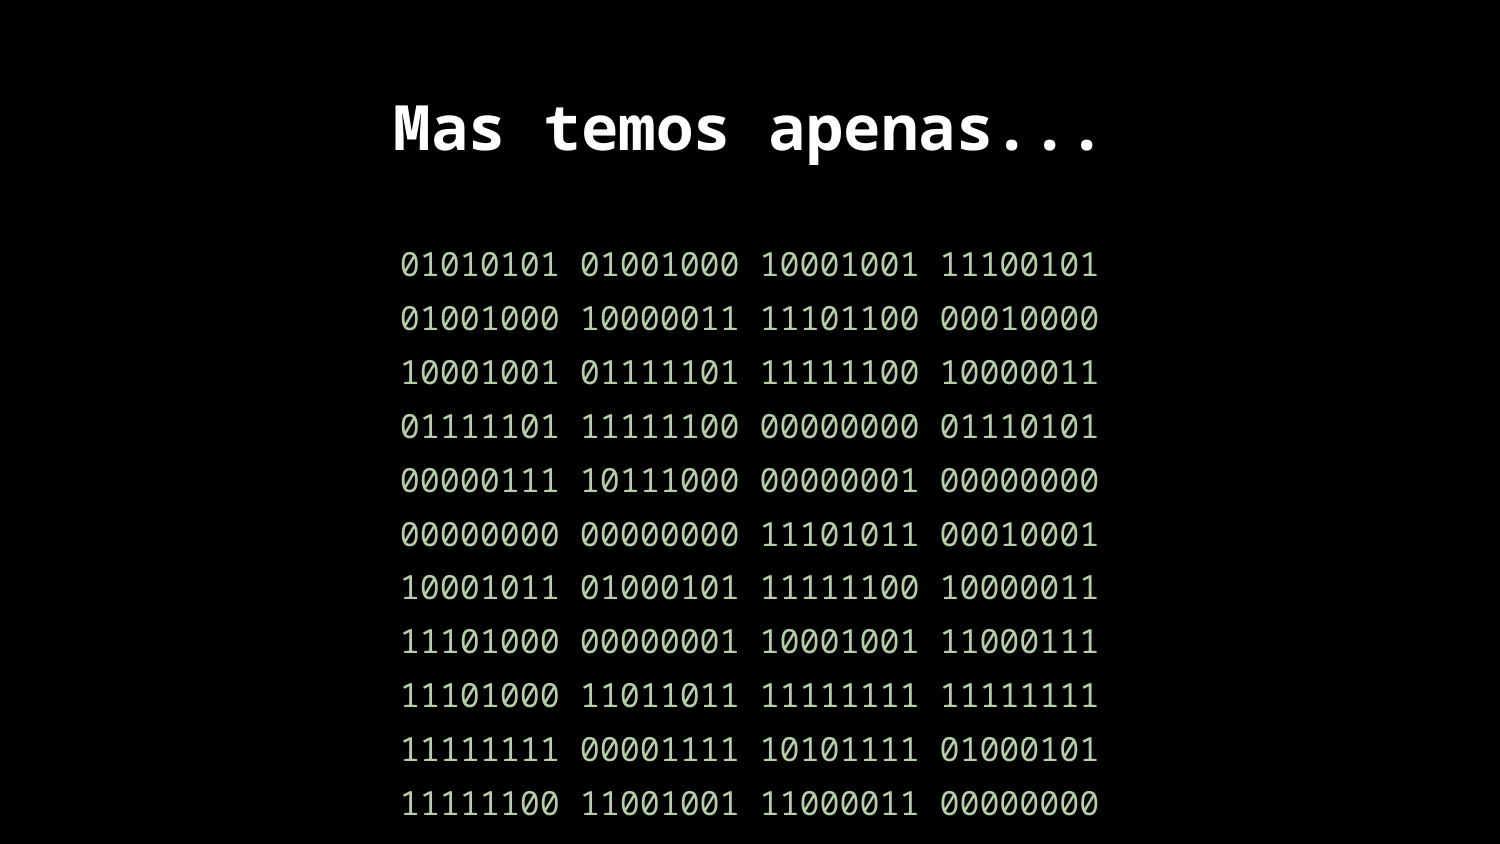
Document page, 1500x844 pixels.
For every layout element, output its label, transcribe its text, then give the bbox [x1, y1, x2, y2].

text_box 01010101 01001000 10001001 11100101 01001000 10000011 11101100 00010000 10001001 01111101 11111100 10000011 01111101 11111100 00000000 01110101 00000111 10111000 00000001 00000000 00000000 00000000 11101011 00010001 10001011 01000101 11111100 10000011 11101000 00000001 10001001 11000111 11101000 11011011 11111111 11111111 11111111 00001111 10101111 01000101 11111100 11001001 11000011 00000000 00000000 [317, 214, 1183, 716]
title Mas temos apenas... [51, 72, 1449, 167]
